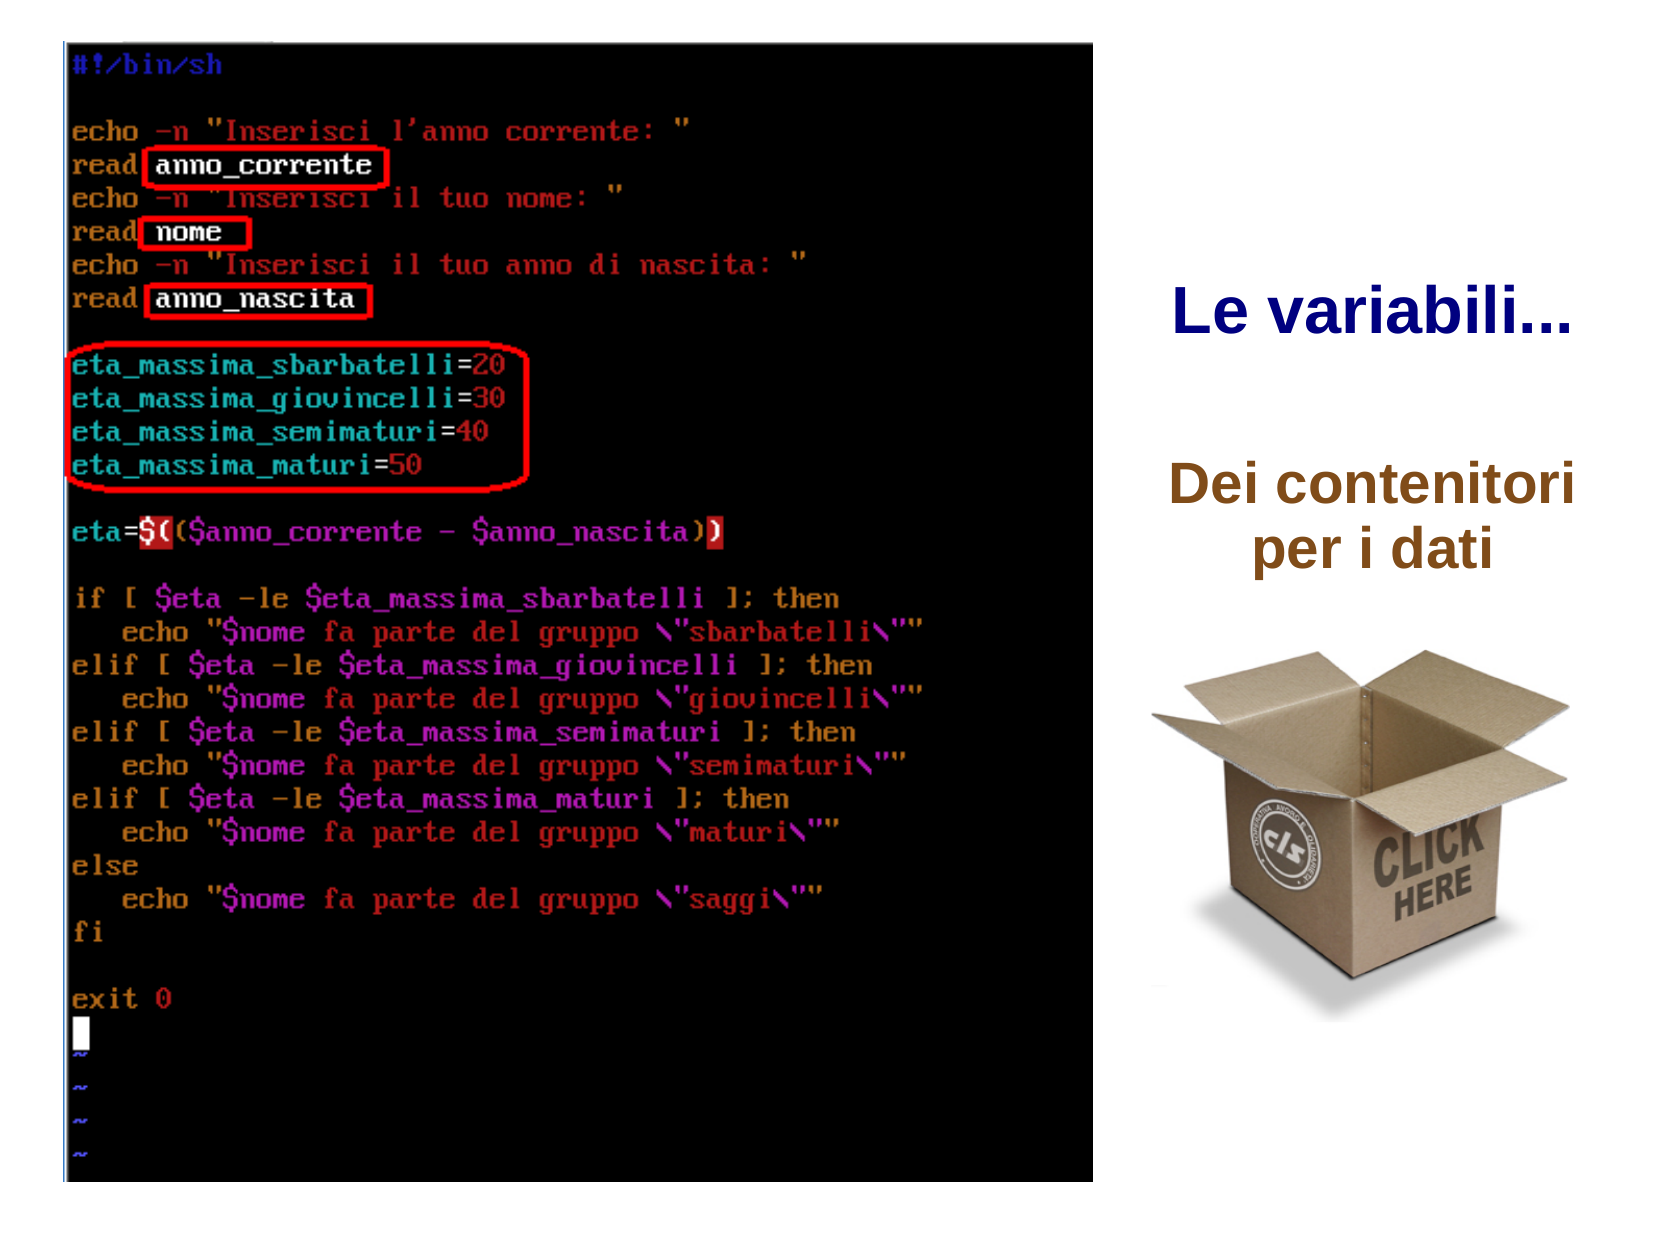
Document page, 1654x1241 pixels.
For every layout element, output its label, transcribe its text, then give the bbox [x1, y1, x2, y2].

text_box Dei contenitori per i dati [1122, 442, 1625, 588]
picture [63, 41, 1093, 1182]
text_box Le variabili... [1093, 265, 1654, 356]
picture [1151, 649, 1570, 1030]
